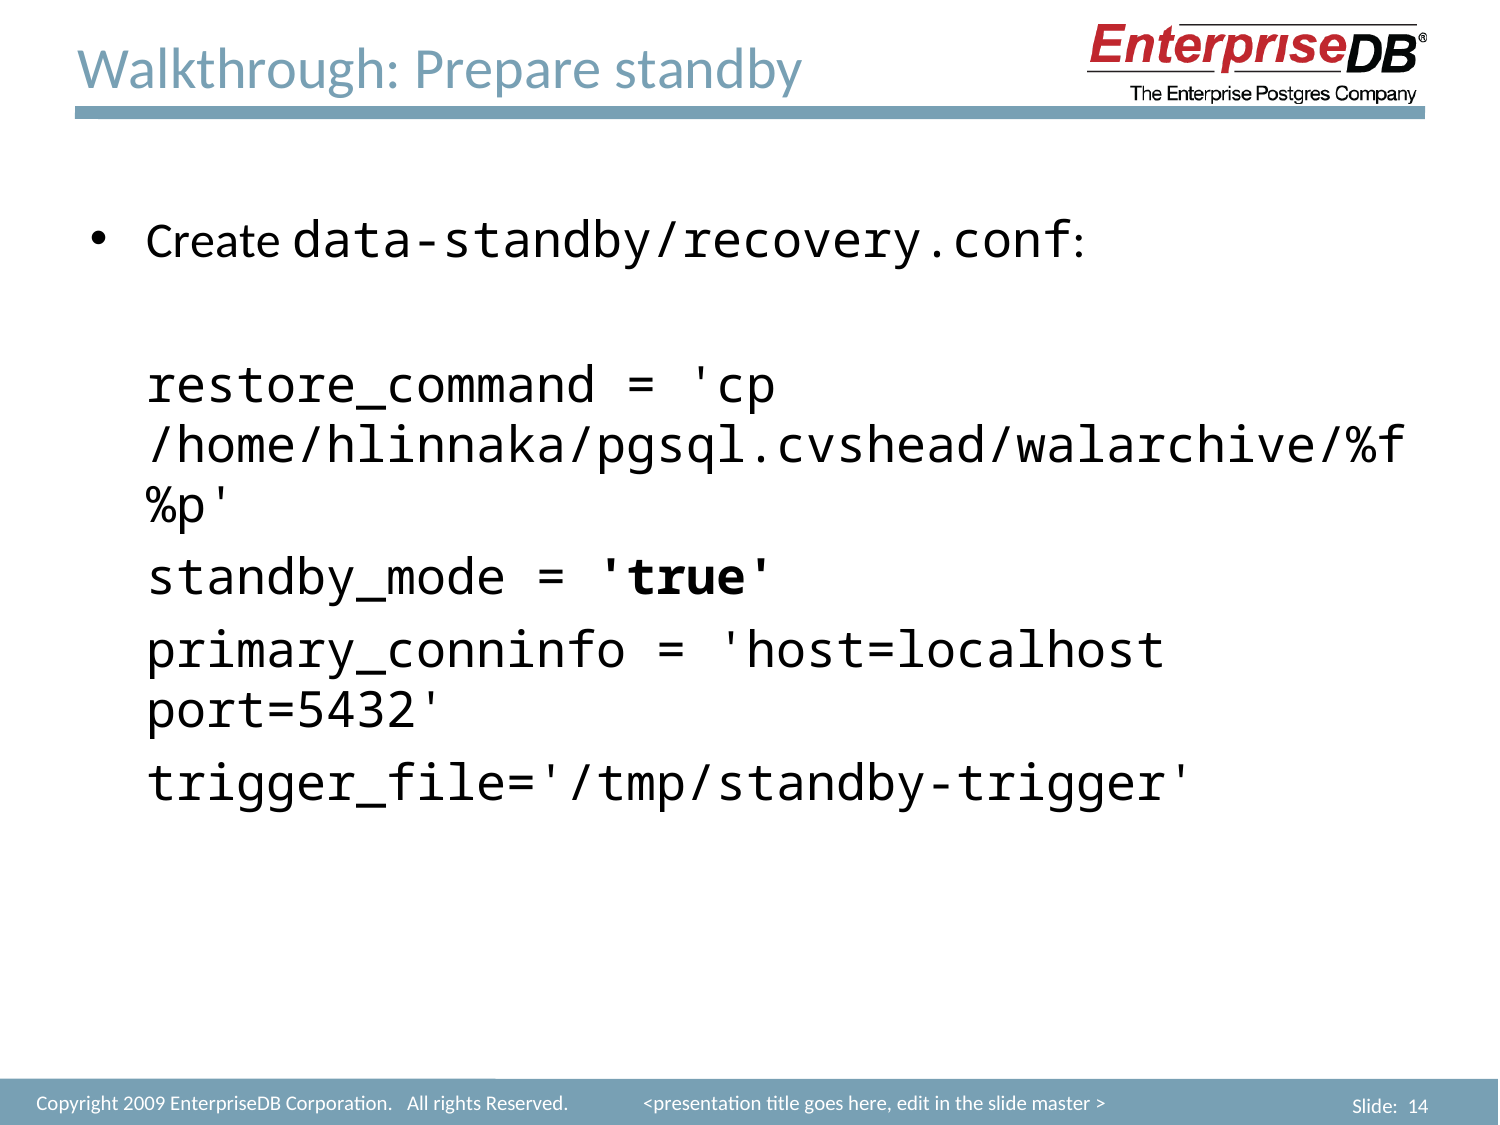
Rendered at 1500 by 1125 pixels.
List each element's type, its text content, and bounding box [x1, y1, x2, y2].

list Create data-standby/recovery.conf: restore_command = 'cp /home/hlinnaka/pgsql.cvshead/walarchive/%f %p' standby_mode = 'true' primary_conninfo = 'host=localhost port=5432' trigger_file='/tmp/standby-trigger' [75, 200, 1426, 943]
picture [1088, 24, 1427, 104]
title Walkthrough: Prepare standby [62, 12, 1088, 118]
